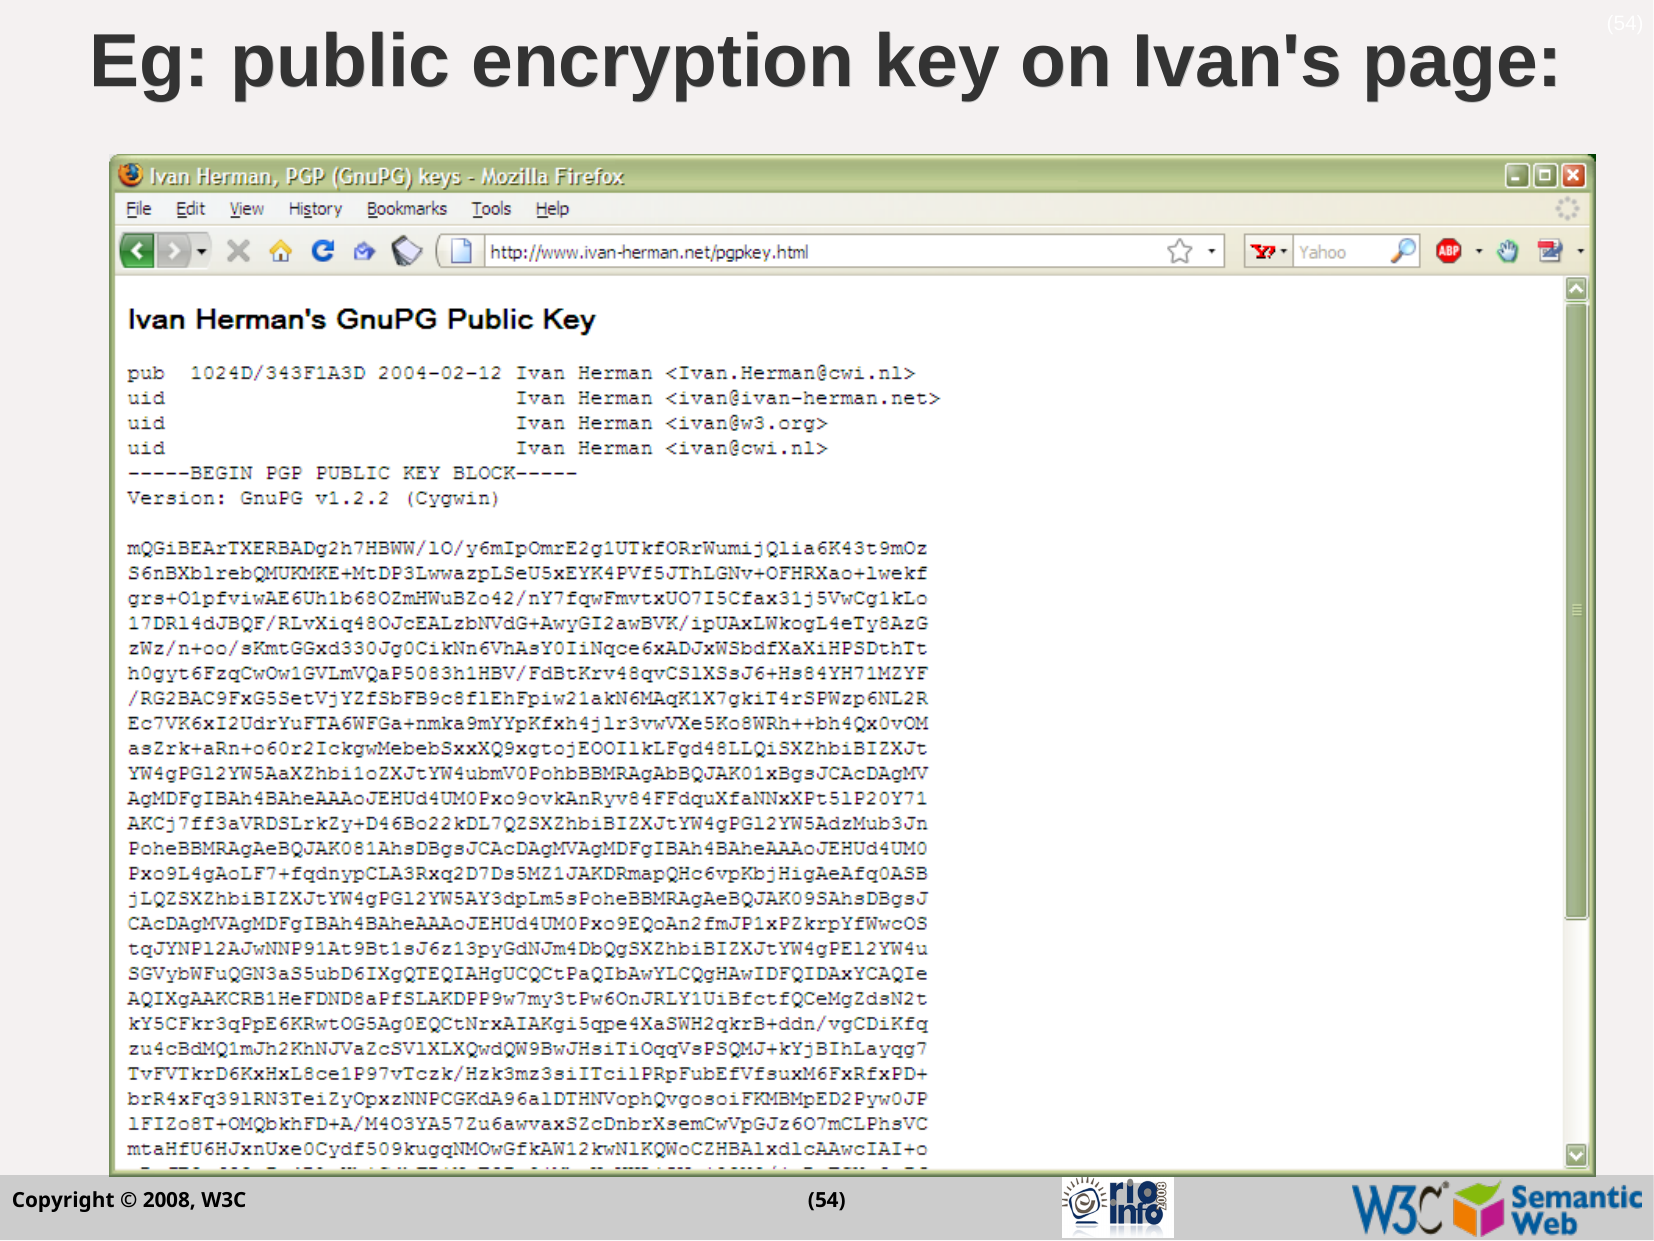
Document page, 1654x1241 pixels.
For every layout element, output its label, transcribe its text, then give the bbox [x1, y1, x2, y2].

picture [1352, 1178, 1642, 1237]
title Eg: public encryption key on Ivan's page: [0, 0, 1654, 119]
picture [109, 154, 1596, 1238]
